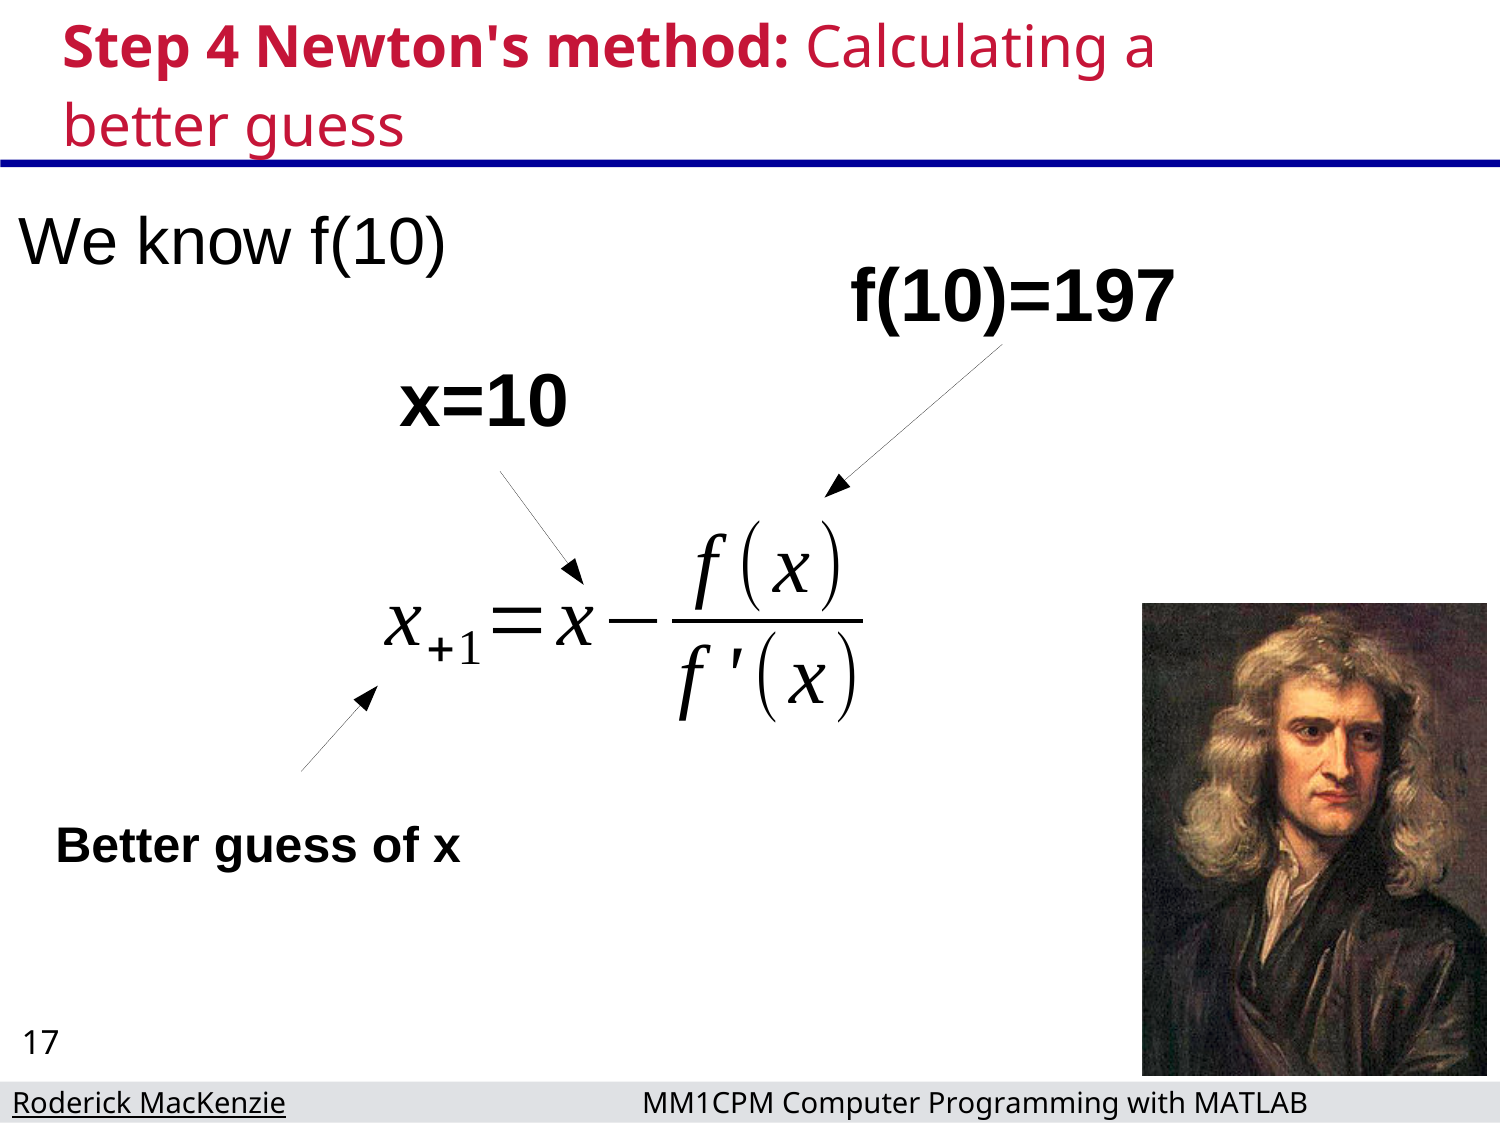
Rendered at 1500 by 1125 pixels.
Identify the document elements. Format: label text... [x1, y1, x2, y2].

text_box <number> [6, 1013, 222, 1084]
picture [1142, 603, 1487, 1076]
chart [374, 515, 873, 728]
text_box We know f(10) [3, 190, 1422, 389]
text_box Better guess of x [40, 805, 718, 881]
title Step 4 Newton's method: Calculating a better guess [47, 9, 1286, 161]
text_box x=10 [385, 389, 648, 495]
